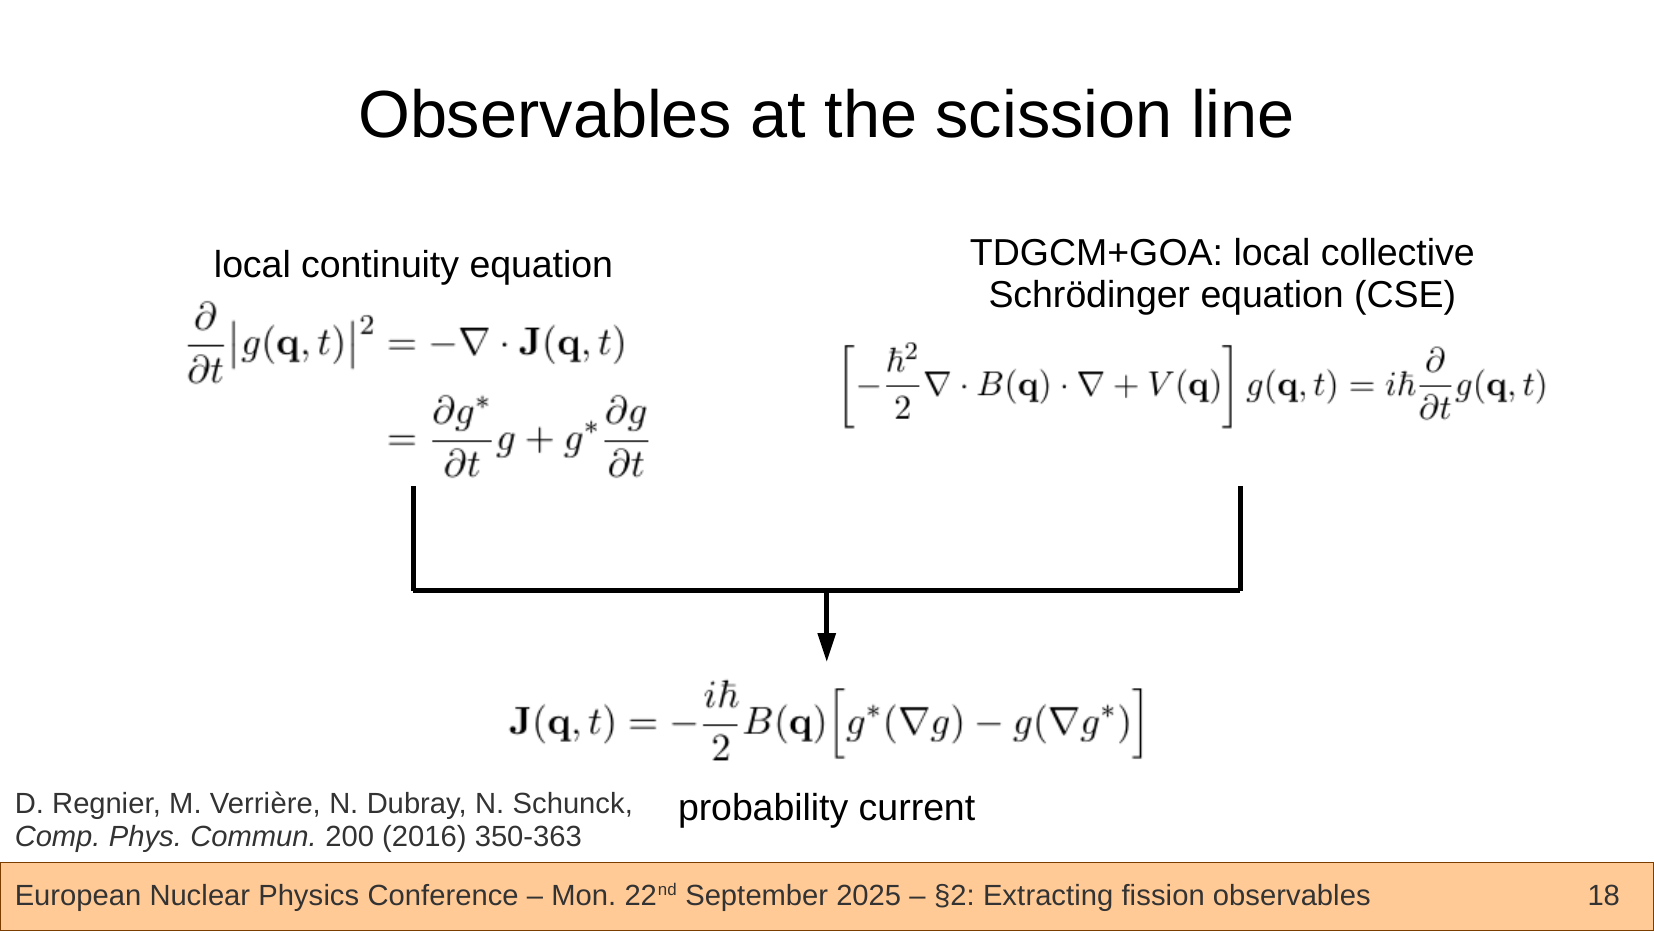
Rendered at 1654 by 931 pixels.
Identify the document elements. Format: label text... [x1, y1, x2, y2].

text_box D. Regnier, M. Verrière, N. Dubray, N. Schunck, Comp. Phys. Commun. 200 (2016) 350-363 [0, 779, 662, 854]
text_box <number> [1471, 862, 1635, 929]
title Observables at the scission line [183, 37, 1471, 193]
text_box [1388, 862, 1654, 931]
text_box probability current [662, 779, 1161, 837]
text_box local continuity equation [79, 236, 748, 294]
text_box European Nuclear Physics Conference – Mon. 22nd September 2025 – §2: Extracting fission observables [0, 854, 1388, 931]
text_box TDGCM+GOA: local collective Schrödinger equation (CSE) [888, 224, 1557, 324]
picture [838, 337, 1551, 438]
picture [503, 673, 1151, 771]
picture [182, 292, 658, 486]
